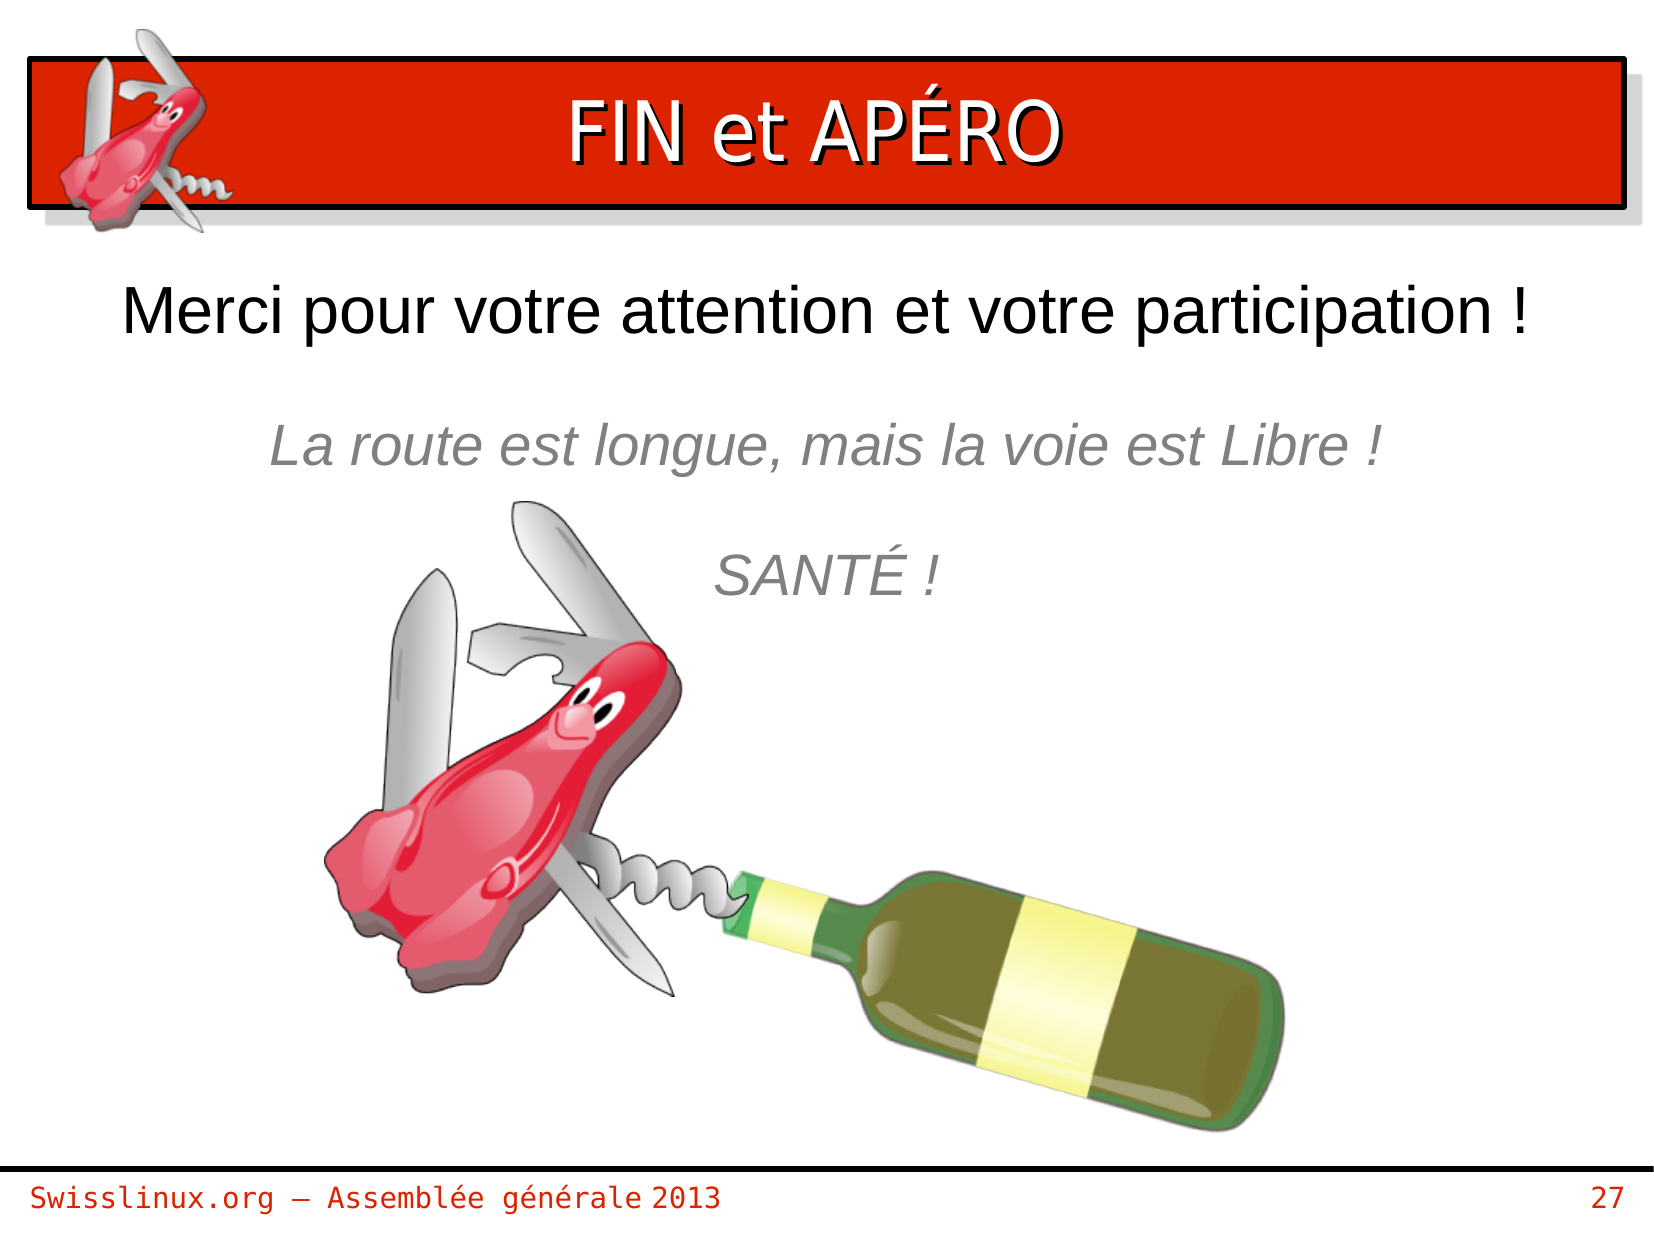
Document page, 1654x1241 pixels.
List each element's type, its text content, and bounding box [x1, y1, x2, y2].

title FIN et APÉRO [35, 84, 1595, 182]
picture [59, 29, 234, 84]
picture [59, 182, 234, 233]
subtitle Merci pour votre attention et votre participation ! La route est longue, mais la voie est Libre ! SANTÉ ! [82, 272, 1571, 608]
picture [324, 501, 1306, 1152]
